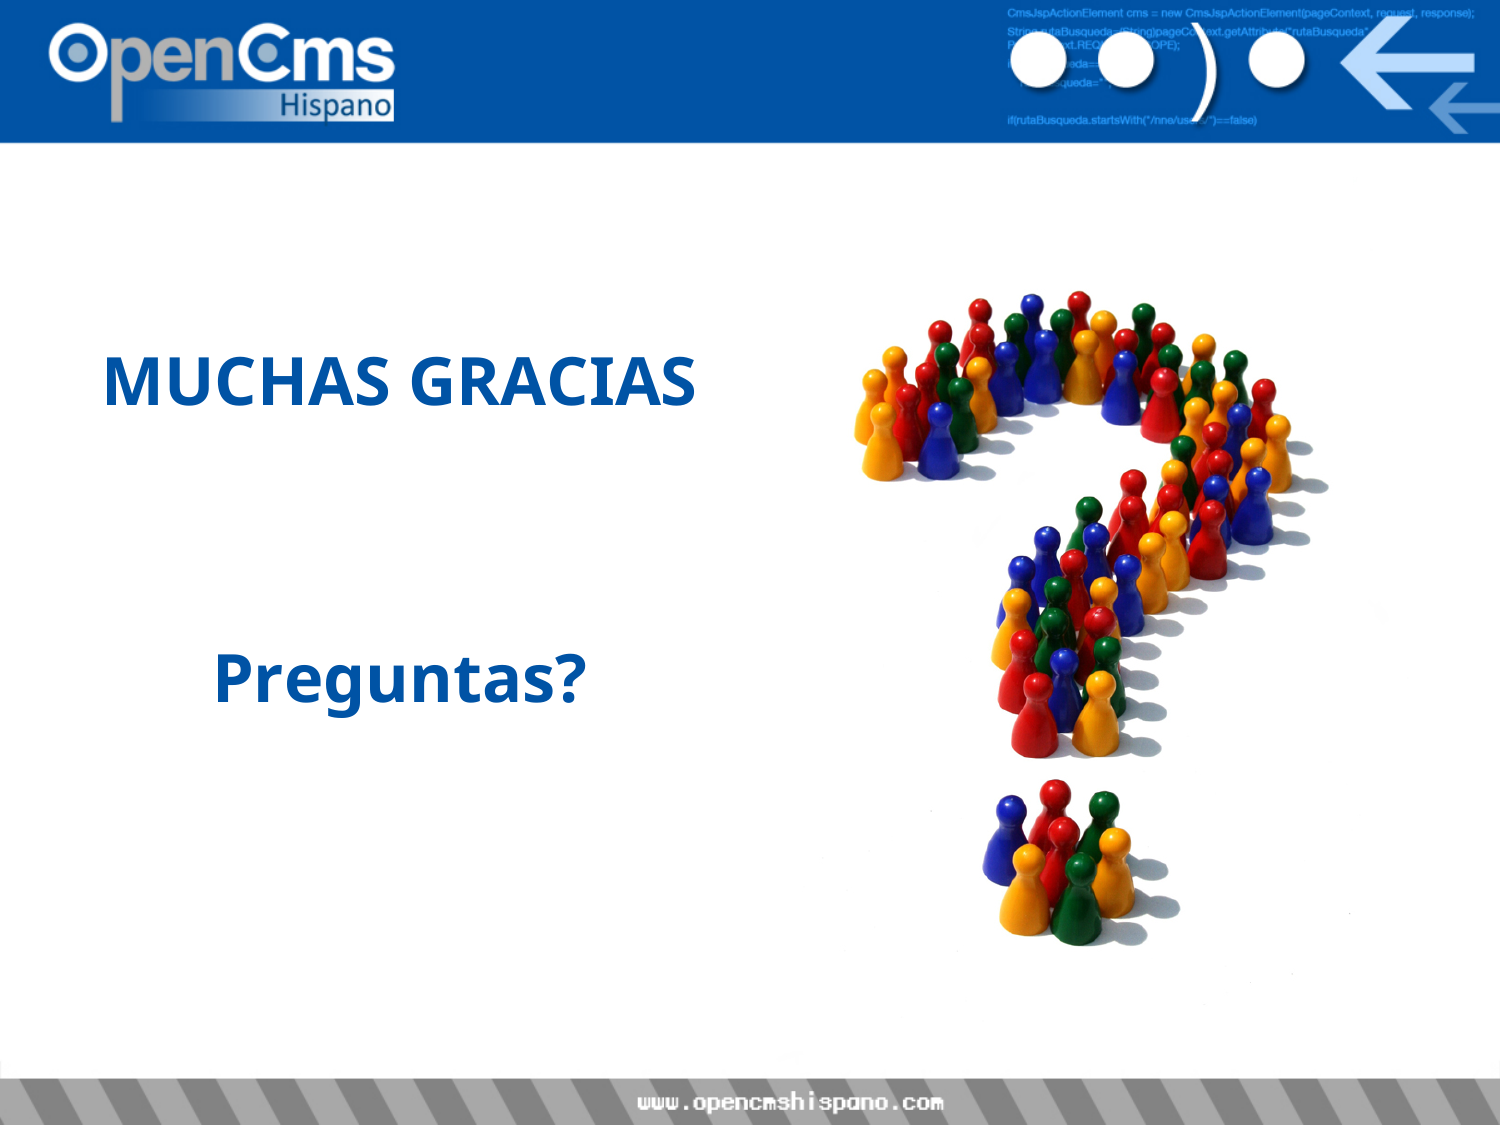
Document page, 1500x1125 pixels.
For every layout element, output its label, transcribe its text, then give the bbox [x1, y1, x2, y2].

picture [0, 0, 1500, 1125]
text_box MUCHAS GRACIAS Preguntas? [0, 236, 801, 827]
